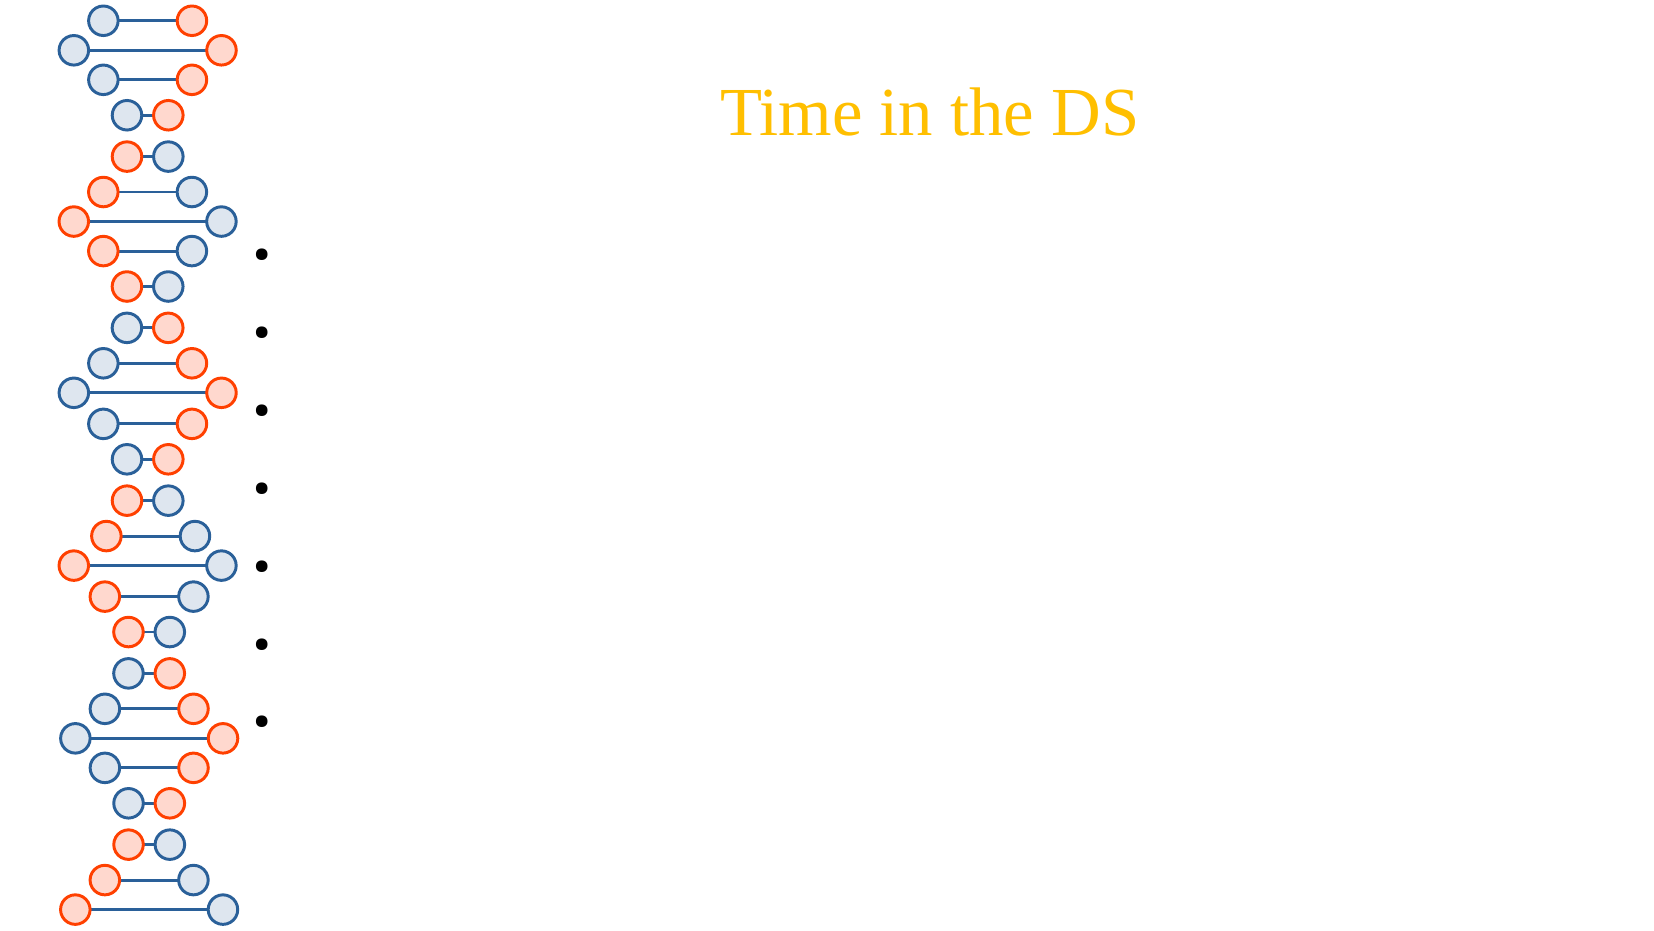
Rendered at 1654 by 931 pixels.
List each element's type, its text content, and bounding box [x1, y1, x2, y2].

list Time zones, GMT, UTC, leap seconds Network Time Protocol ans syncronization Precison of clocks, synchronization limits Relativistic time delation Before in time does not means caused by Event ordering problem Conosistency of data and the time [236, 228, 1654, 768]
title Time in the DS [265, 35, 1595, 189]
